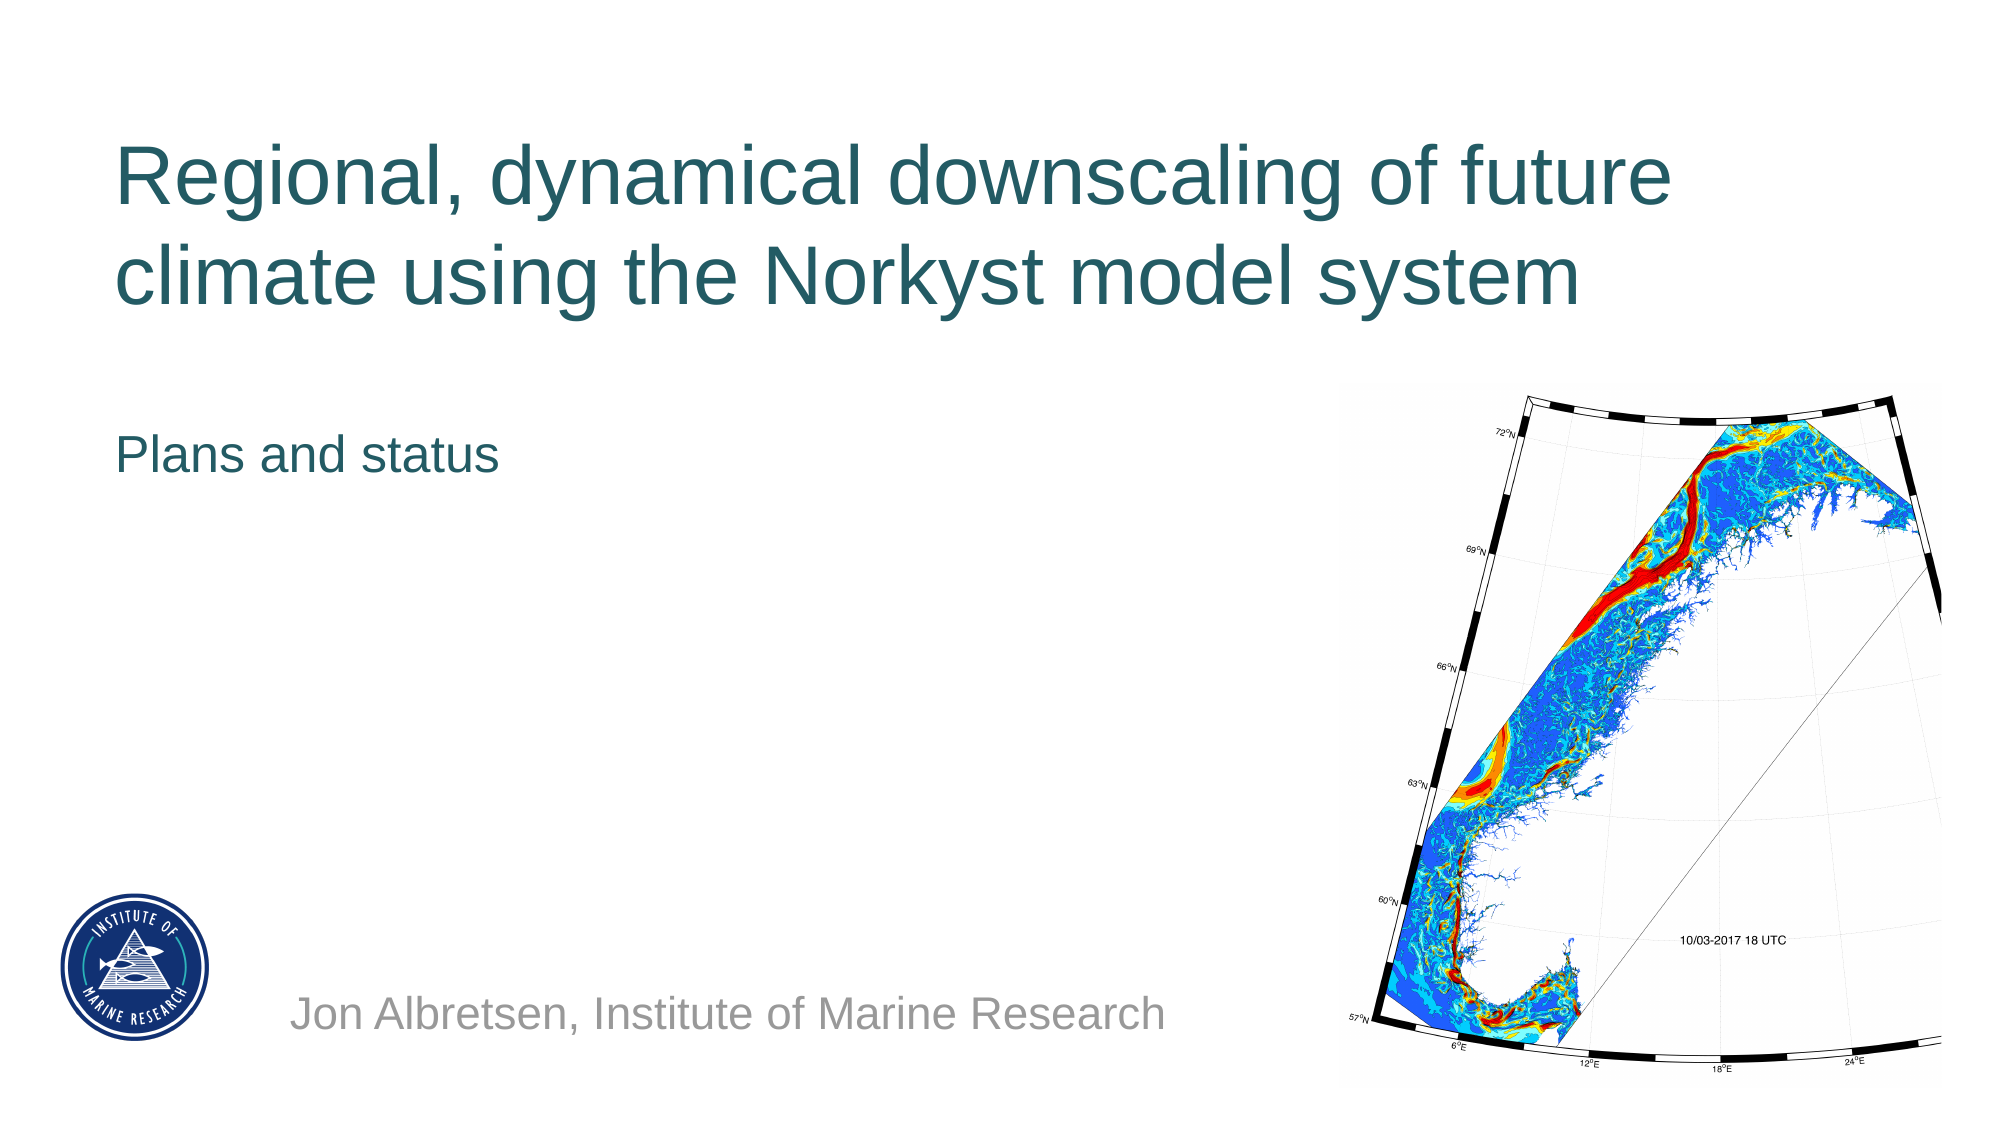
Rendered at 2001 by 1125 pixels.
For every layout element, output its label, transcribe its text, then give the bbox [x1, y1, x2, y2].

picture [58, 891, 211, 1043]
text_box Regional, dynamical downscaling of future climate using the Norkyst model system Plans and status [99, 113, 1942, 491]
text_box Jon Albretsen, Institute of Marine Research [274, 976, 1339, 1047]
picture [1339, 383, 1942, 1088]
